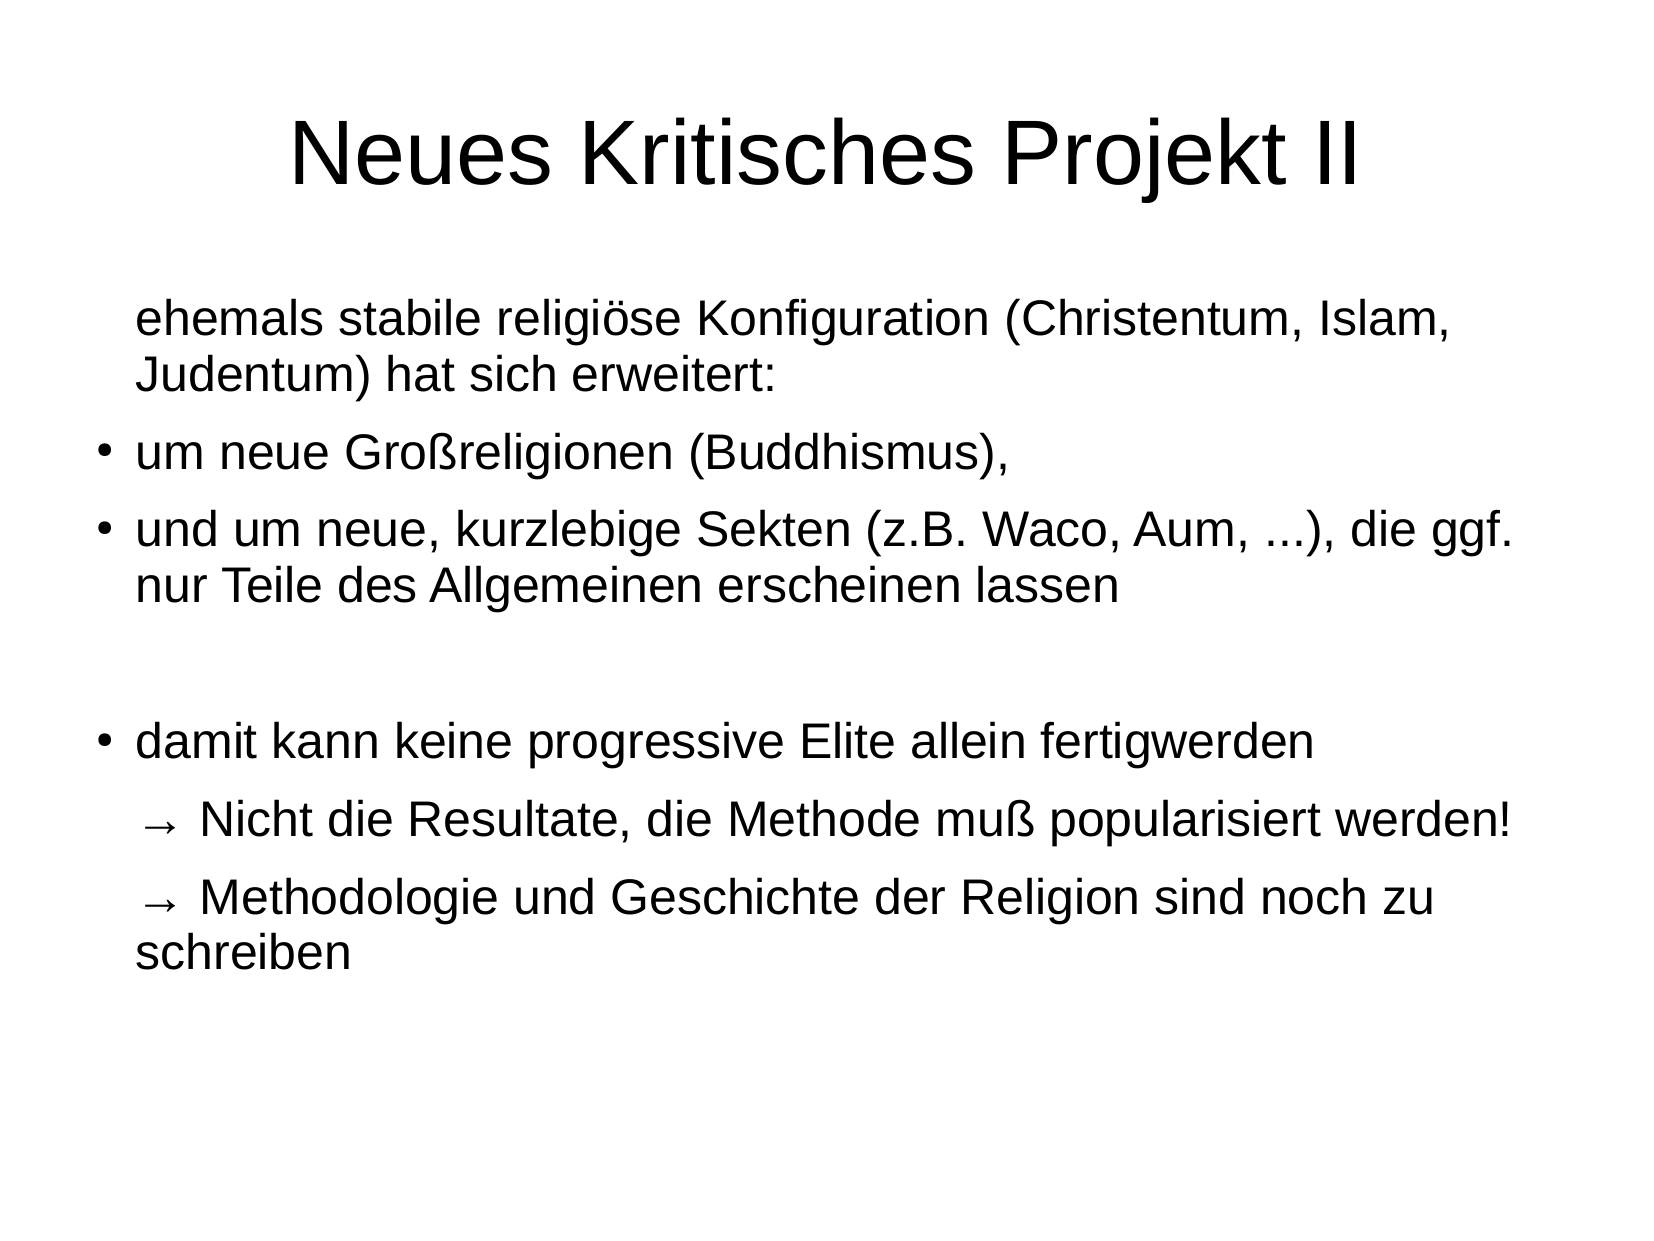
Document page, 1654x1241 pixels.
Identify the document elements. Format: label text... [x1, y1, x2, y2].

title Neues Kritisches Projekt II [82, 49, 1571, 257]
list ehemals stabile religiöse Konfiguration (Christentum, Islam, Judentum) hat sich erweitert: um neue Großreligionen (Buddhismus), und um neue, kurzlebige Sekten (z.B. Waco, Aum, ...), die ggf. nur Teile des Allgemeinen erscheinen lassen damit kann keine progressive Elite allein fertigwerden → Nicht die Resultate, die Methode muß popularisiert werden! → Methodologie und Geschichte der Religion sind noch zu schreiben [82, 290, 1538, 1010]
